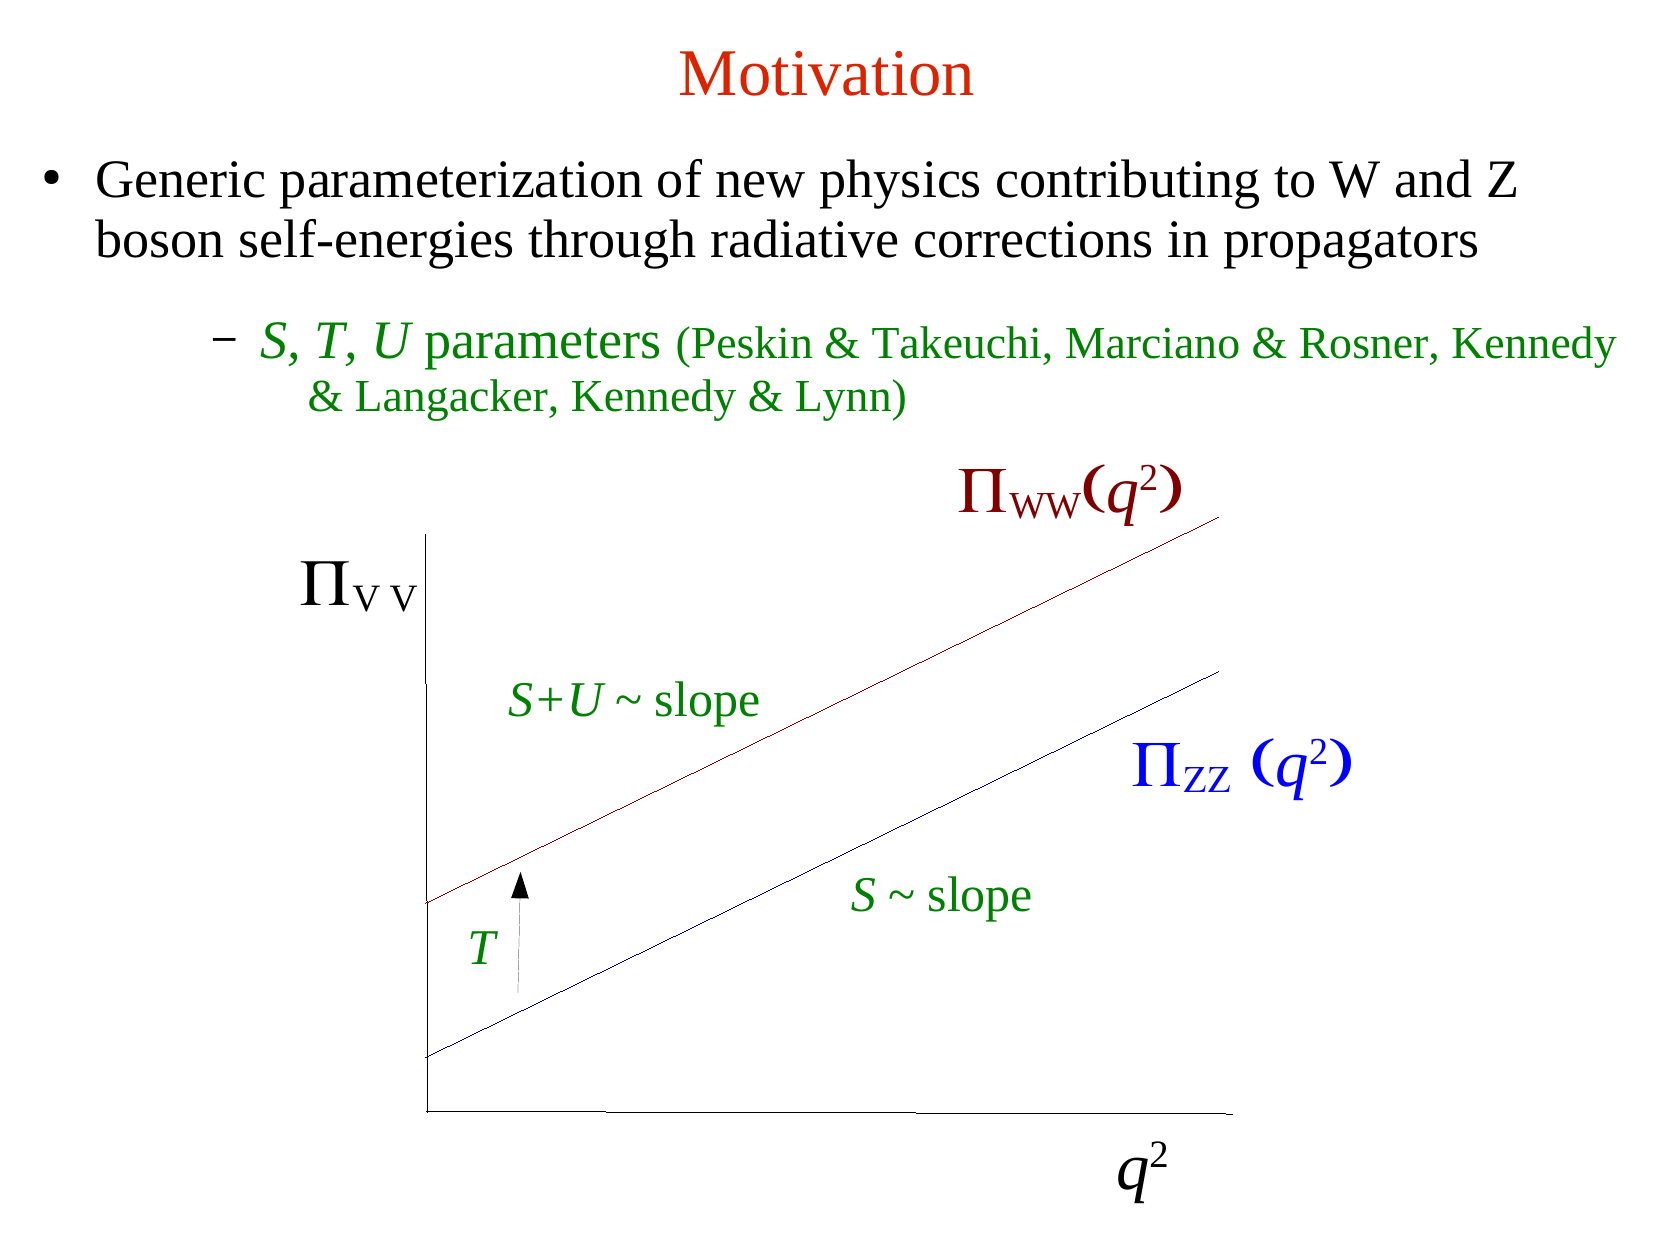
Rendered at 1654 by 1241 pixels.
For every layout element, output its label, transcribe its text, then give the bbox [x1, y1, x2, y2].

text_box T [467, 919, 496, 976]
title Motivation [121, 0, 1534, 150]
text_box S ~ slope [850, 866, 1034, 922]
text_box q2 [1115, 1129, 1169, 1207]
text_box ΠV V [299, 545, 419, 709]
list Generic parameterization of new physics contributing to W and Z boson self-energies through radiative corrections in propagators S, T, U parameters (Peskin & Takeuchi, Marciano & Rosner, Kennedy & Langacker, Kennedy & Lynn) [24, 149, 1645, 1079]
text_box ΠZZ (q2) [1131, 726, 1407, 826]
text_box ΠWW(q2) [957, 453, 1233, 617]
text_box S+U ~ slope [508, 671, 762, 728]
